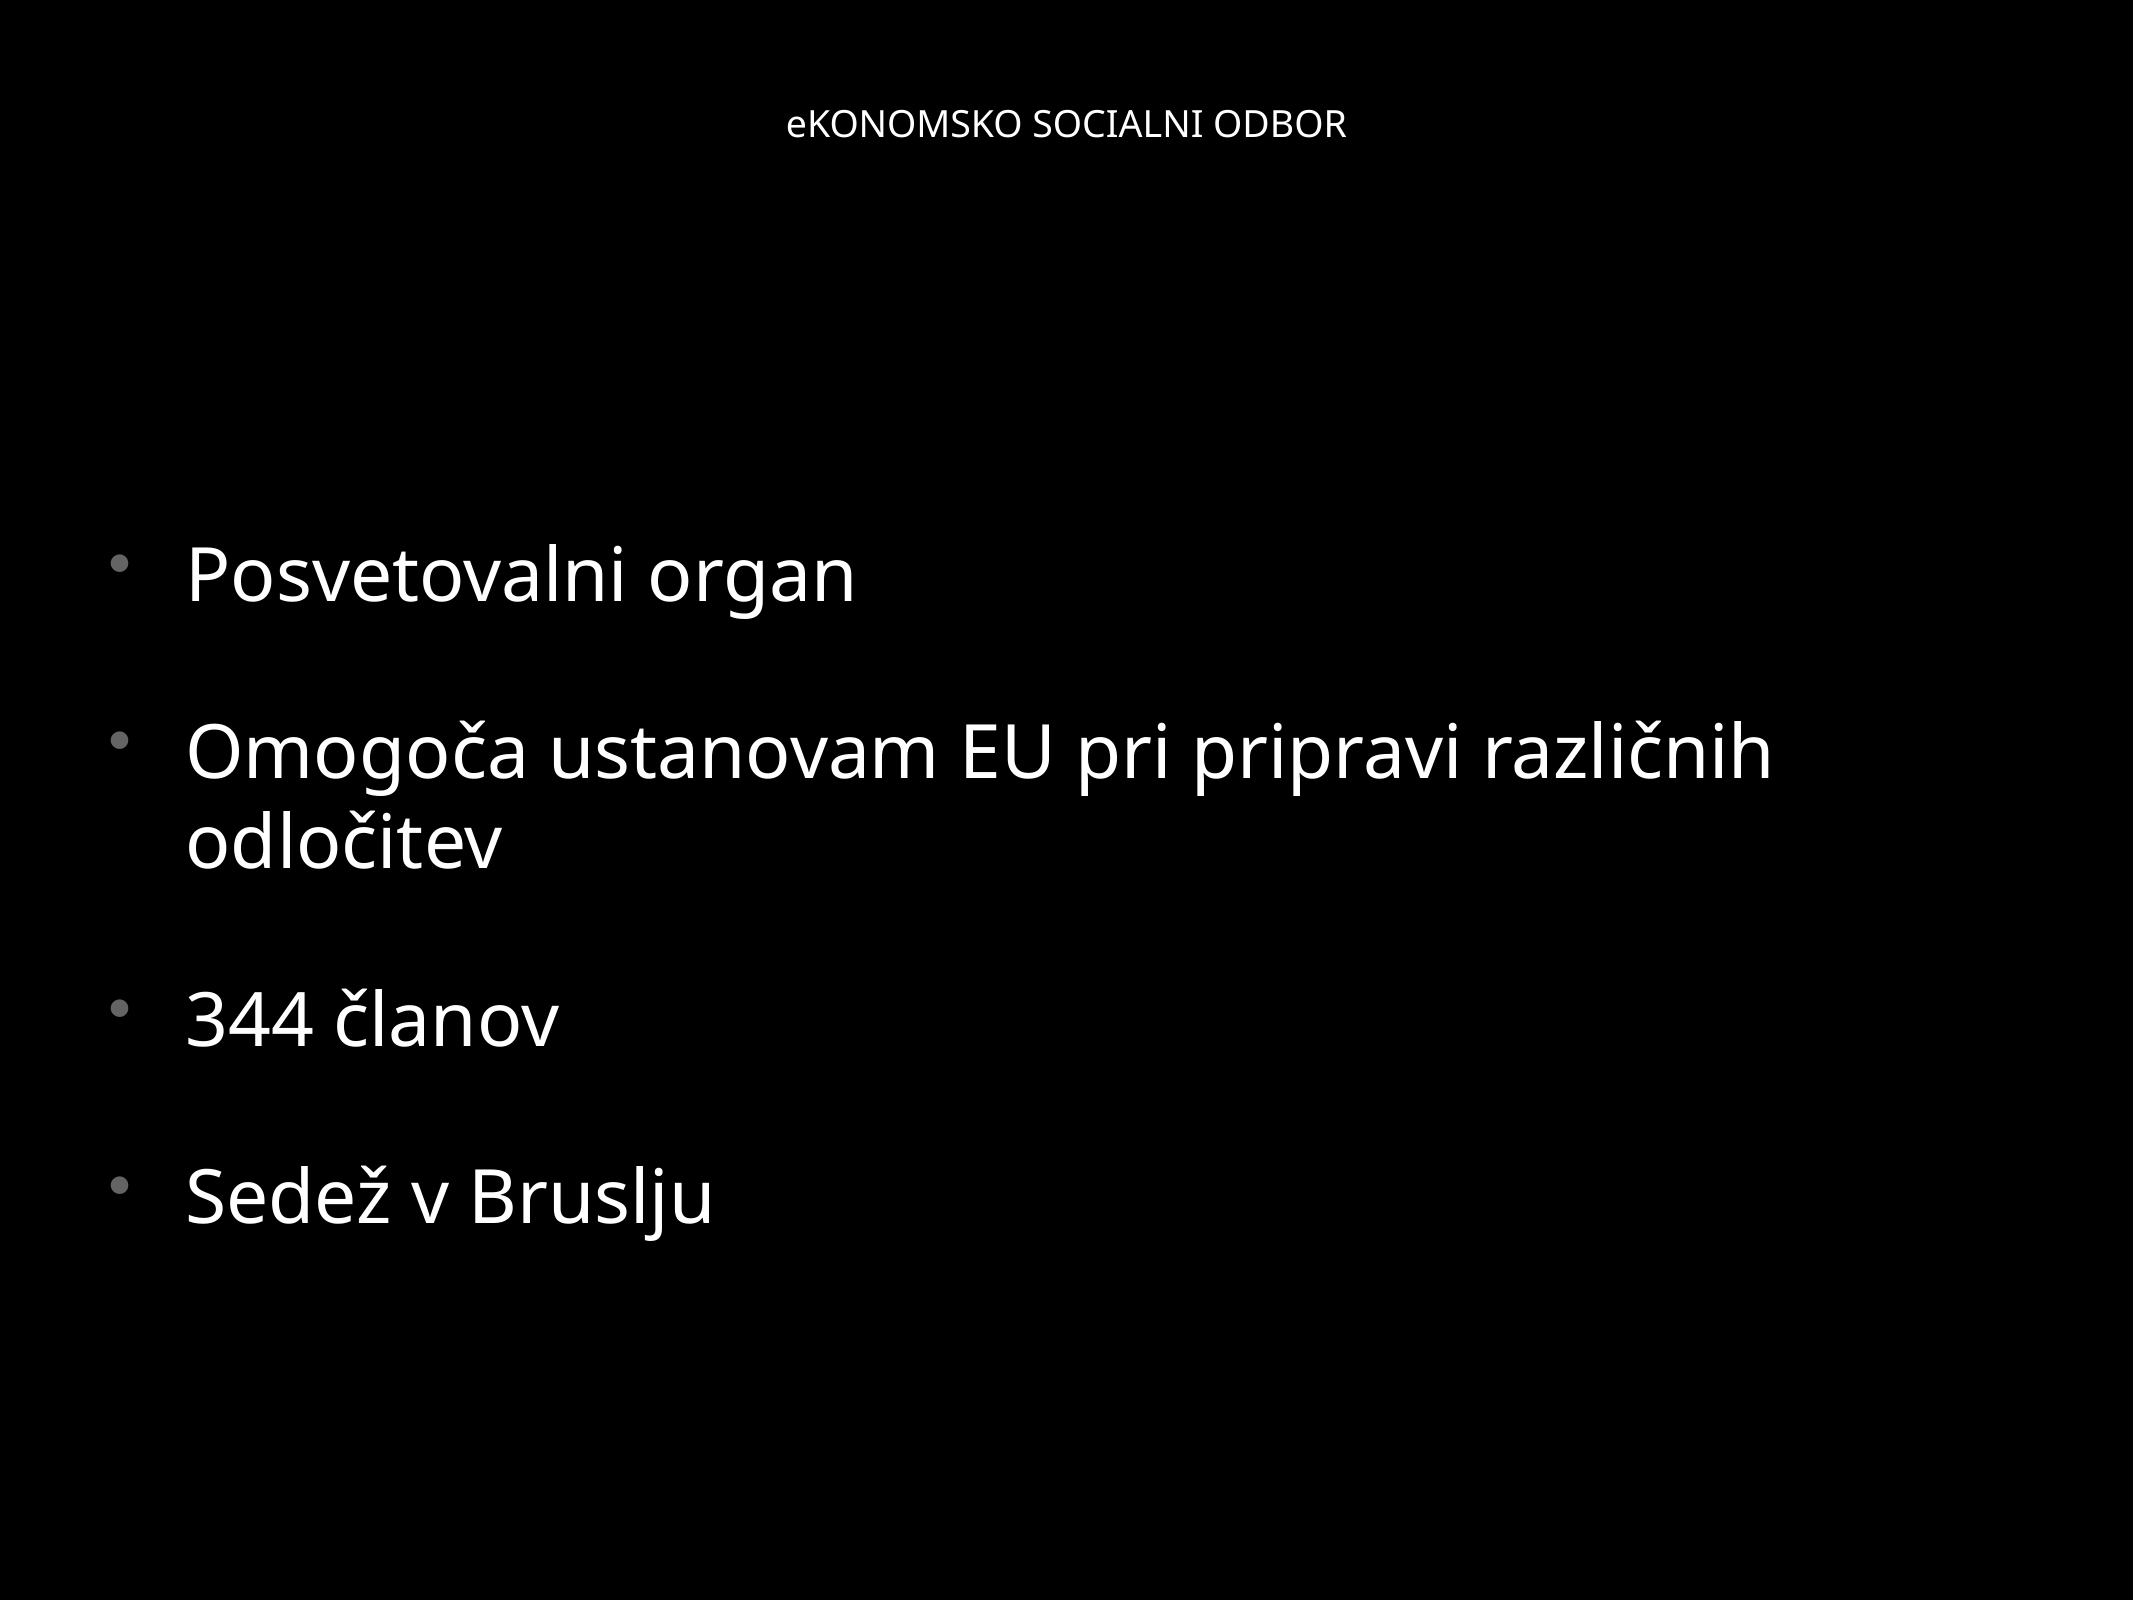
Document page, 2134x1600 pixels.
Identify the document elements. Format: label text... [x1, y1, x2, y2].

title eKONOMSKO SOCIALNI ODBOR [108, 99, 2025, 331]
list Posvetovalni organ Omogoča ustanovam EU pri pripravi različnih odločitev 344 članov Sedež v Bruslju [108, 331, 2025, 1434]
